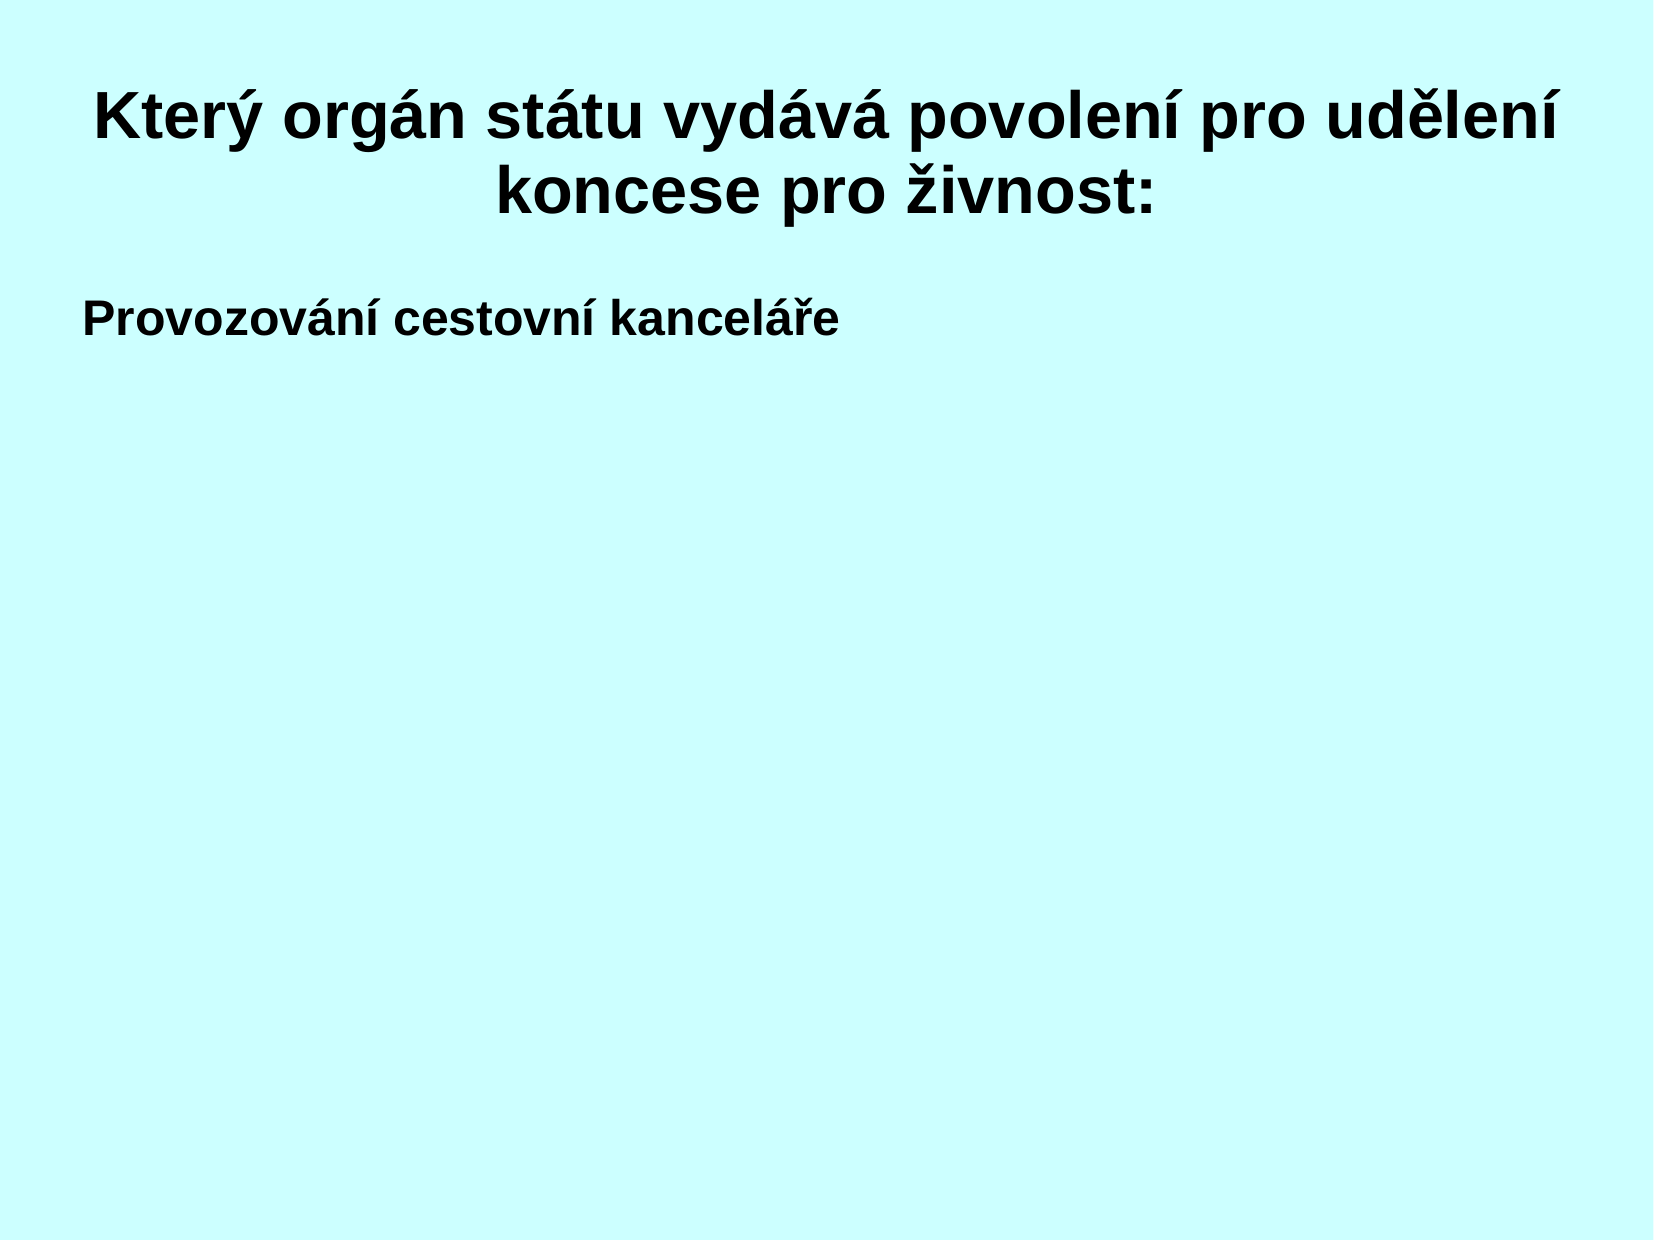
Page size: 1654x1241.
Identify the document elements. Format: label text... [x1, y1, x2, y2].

list Provozování cestovní kanceláře [82, 290, 1571, 1109]
title Který orgán státu vydává povolení pro udělení koncese pro živnost: [82, 49, 1571, 257]
